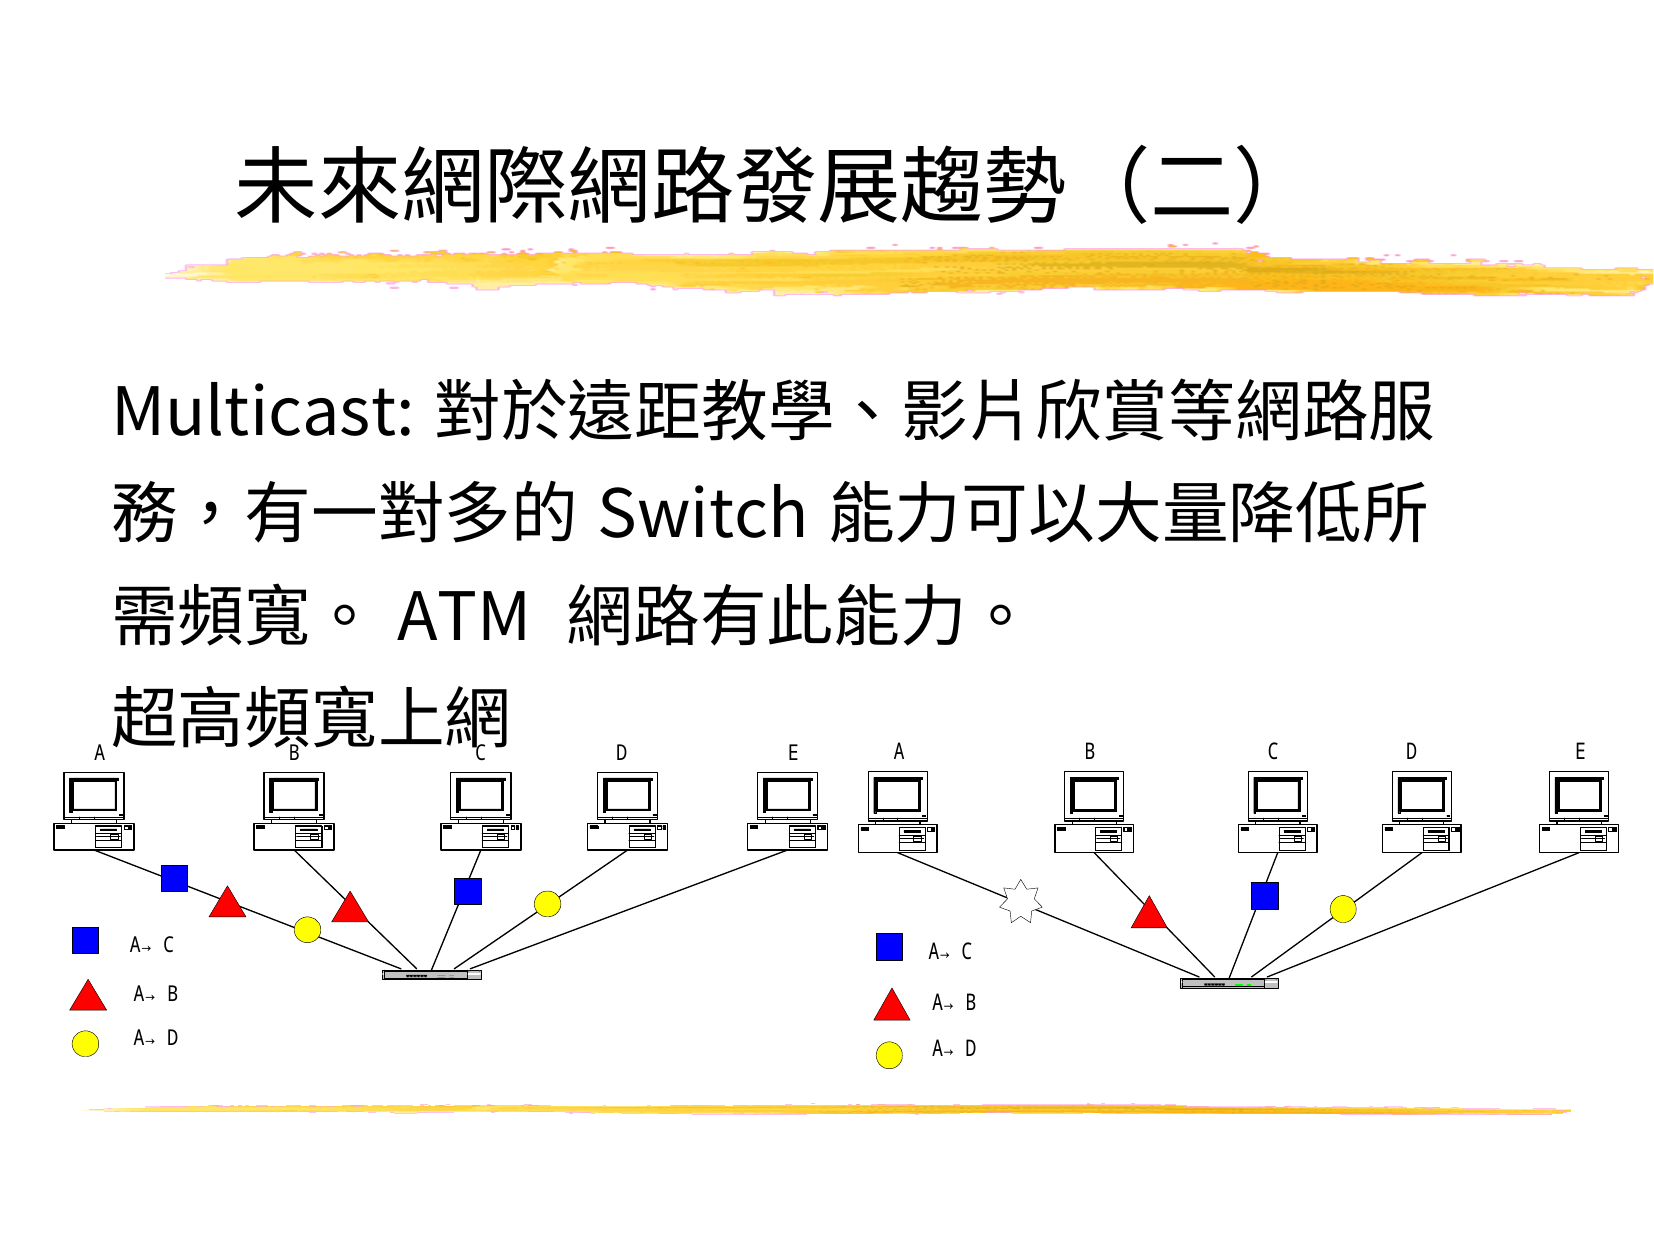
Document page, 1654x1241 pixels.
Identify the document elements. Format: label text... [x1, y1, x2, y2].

picture [165, 237, 1654, 308]
title 未來網際網路發展趨勢（二） [73, 25, 1479, 249]
picture [82, 1102, 1571, 1117]
text_box Multicast:對於遠距教學、影片欣賞等網路服務，有一對多的Switch能力可以大量降低所需頻寬。ATM 網路有此能力。 超高頻寬上網 [96, 344, 1461, 733]
chart [18, 730, 1654, 1072]
